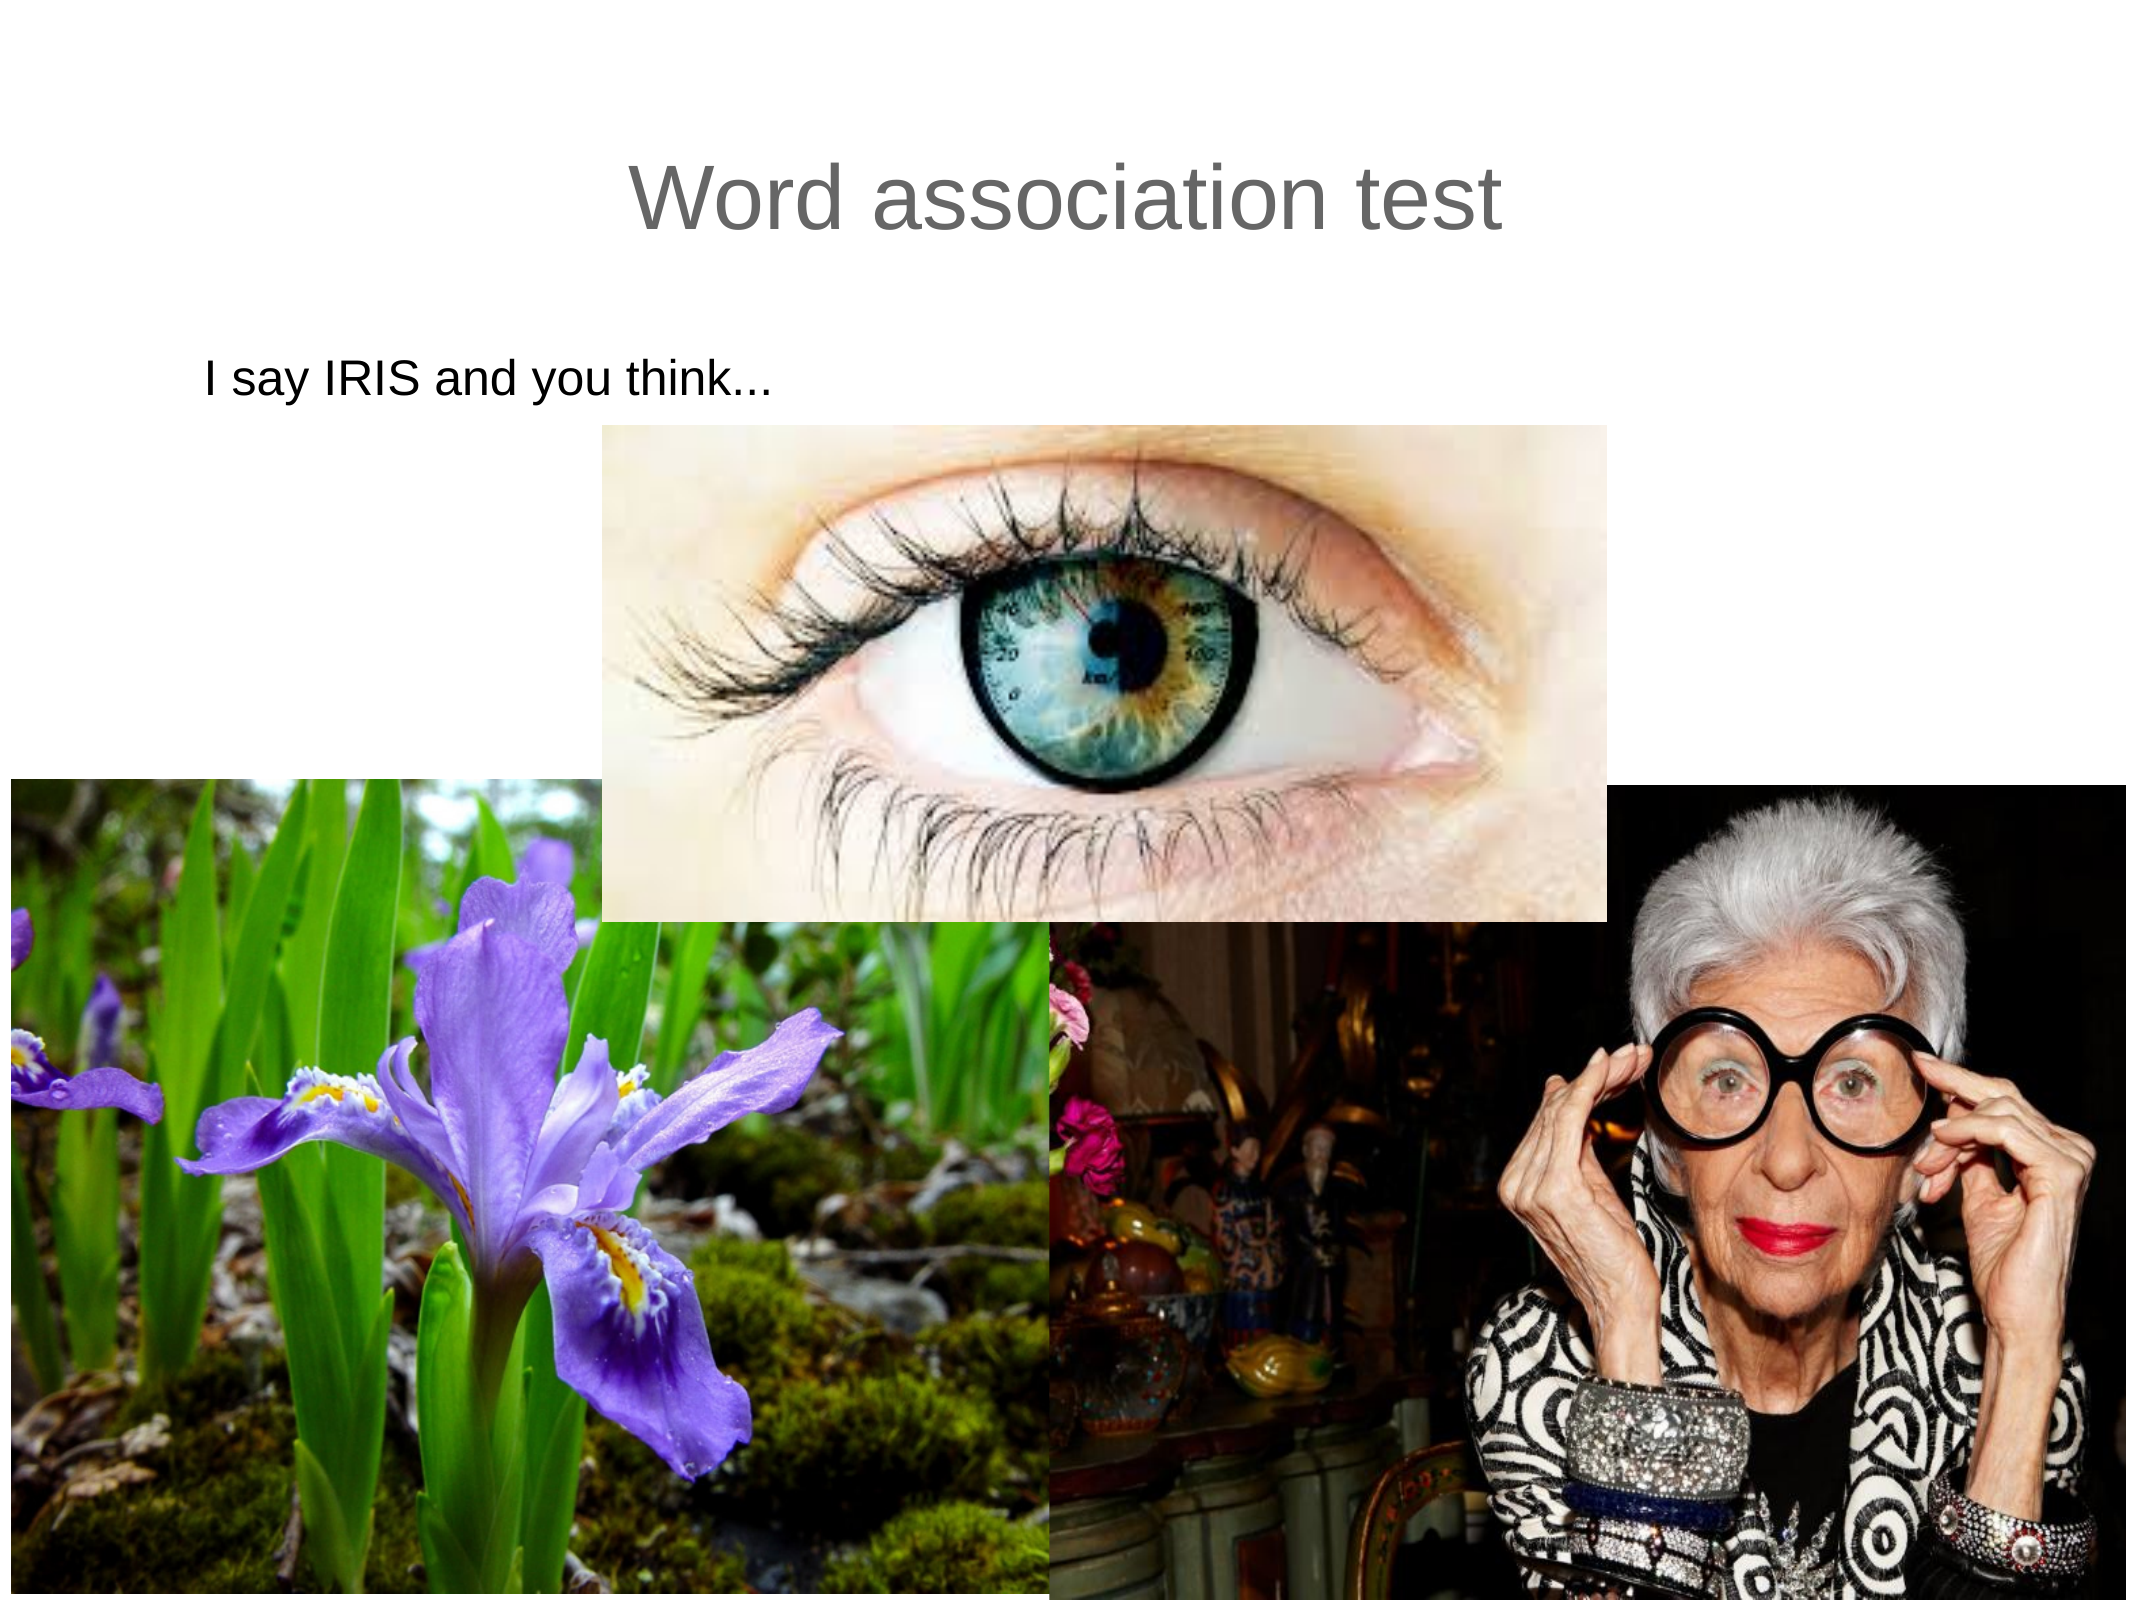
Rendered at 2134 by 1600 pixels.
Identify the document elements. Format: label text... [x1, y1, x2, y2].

title Word association test [106, 63, 2027, 331]
picture [11, 425, 2126, 1600]
text_box I say IRIS and you think... [188, 342, 789, 414]
